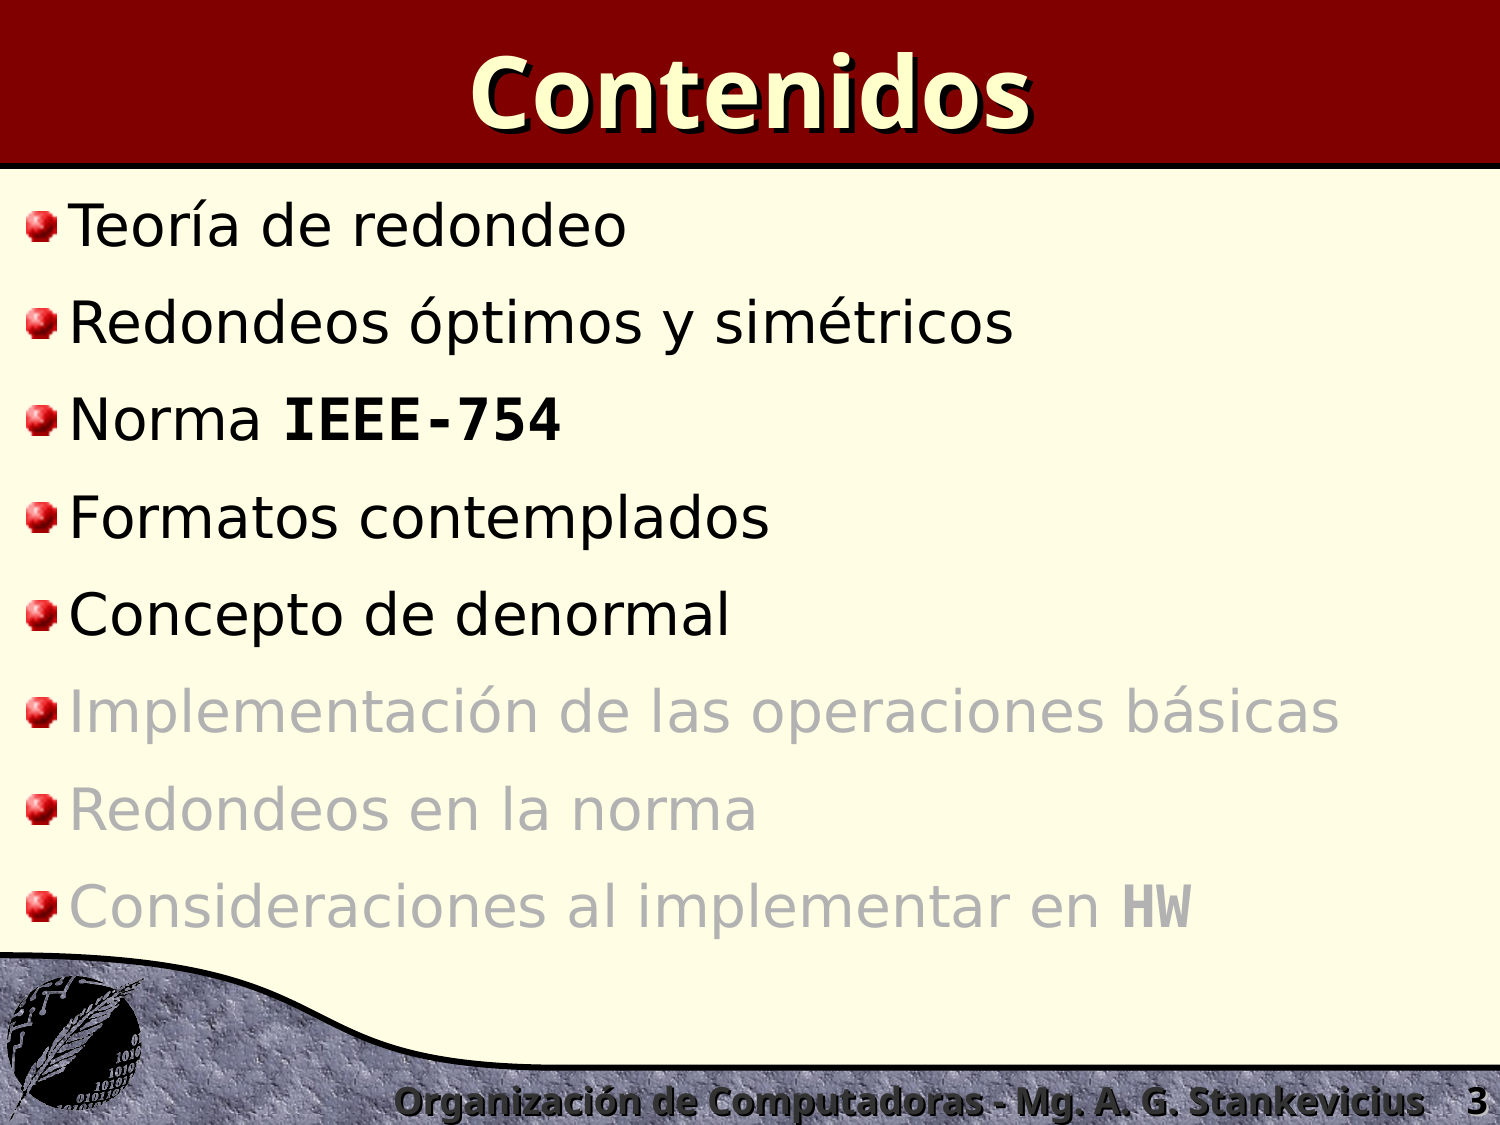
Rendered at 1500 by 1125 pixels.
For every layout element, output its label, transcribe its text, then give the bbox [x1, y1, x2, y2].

title Contenidos [15, 5, 1485, 160]
list Teoría de redondeo Redondeos óptimos y simétricos Norma IEEE-754 Formatos contemplados Concepto de denormal Implementación de las operaciones básicas Redondeos en la norma Consideraciones al implementar en HW [11, 192, 1486, 944]
picture [1058, 1100, 1065, 1110]
picture [802, 1100, 806, 1110]
picture [448, 1100, 455, 1110]
picture [0, 959, 1500, 1125]
